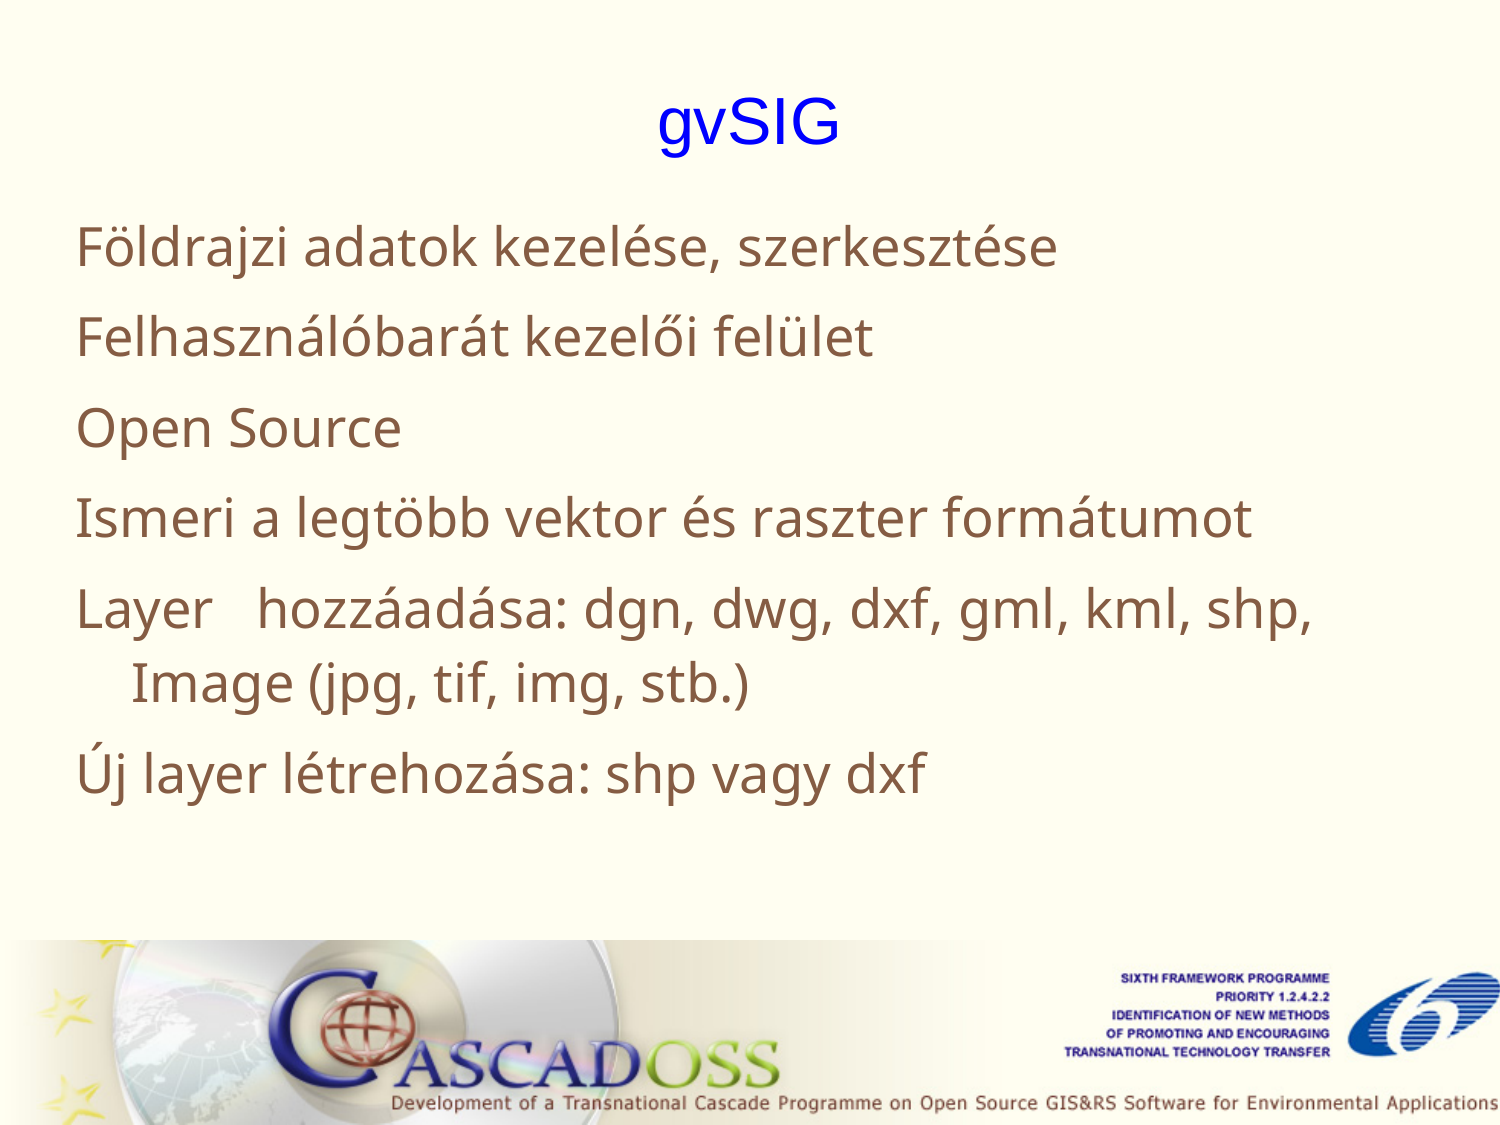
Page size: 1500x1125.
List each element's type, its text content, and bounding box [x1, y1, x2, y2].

title gvSIG [75, 28, 1425, 207]
picture [0, 940, 1500, 1125]
list Földrajzi adatok kezelése, szerkesztése Felhasználóbarát kezelői felület Open Source Ismeri a legtöbb vektor és raszter formátumot Layer hozzáadása: dgn, dwg, dxf, gml, kml, shp, Image (jpg, tif, img, stb.) Új layer létrehozása: shp vagy dxf [75, 207, 1425, 906]
